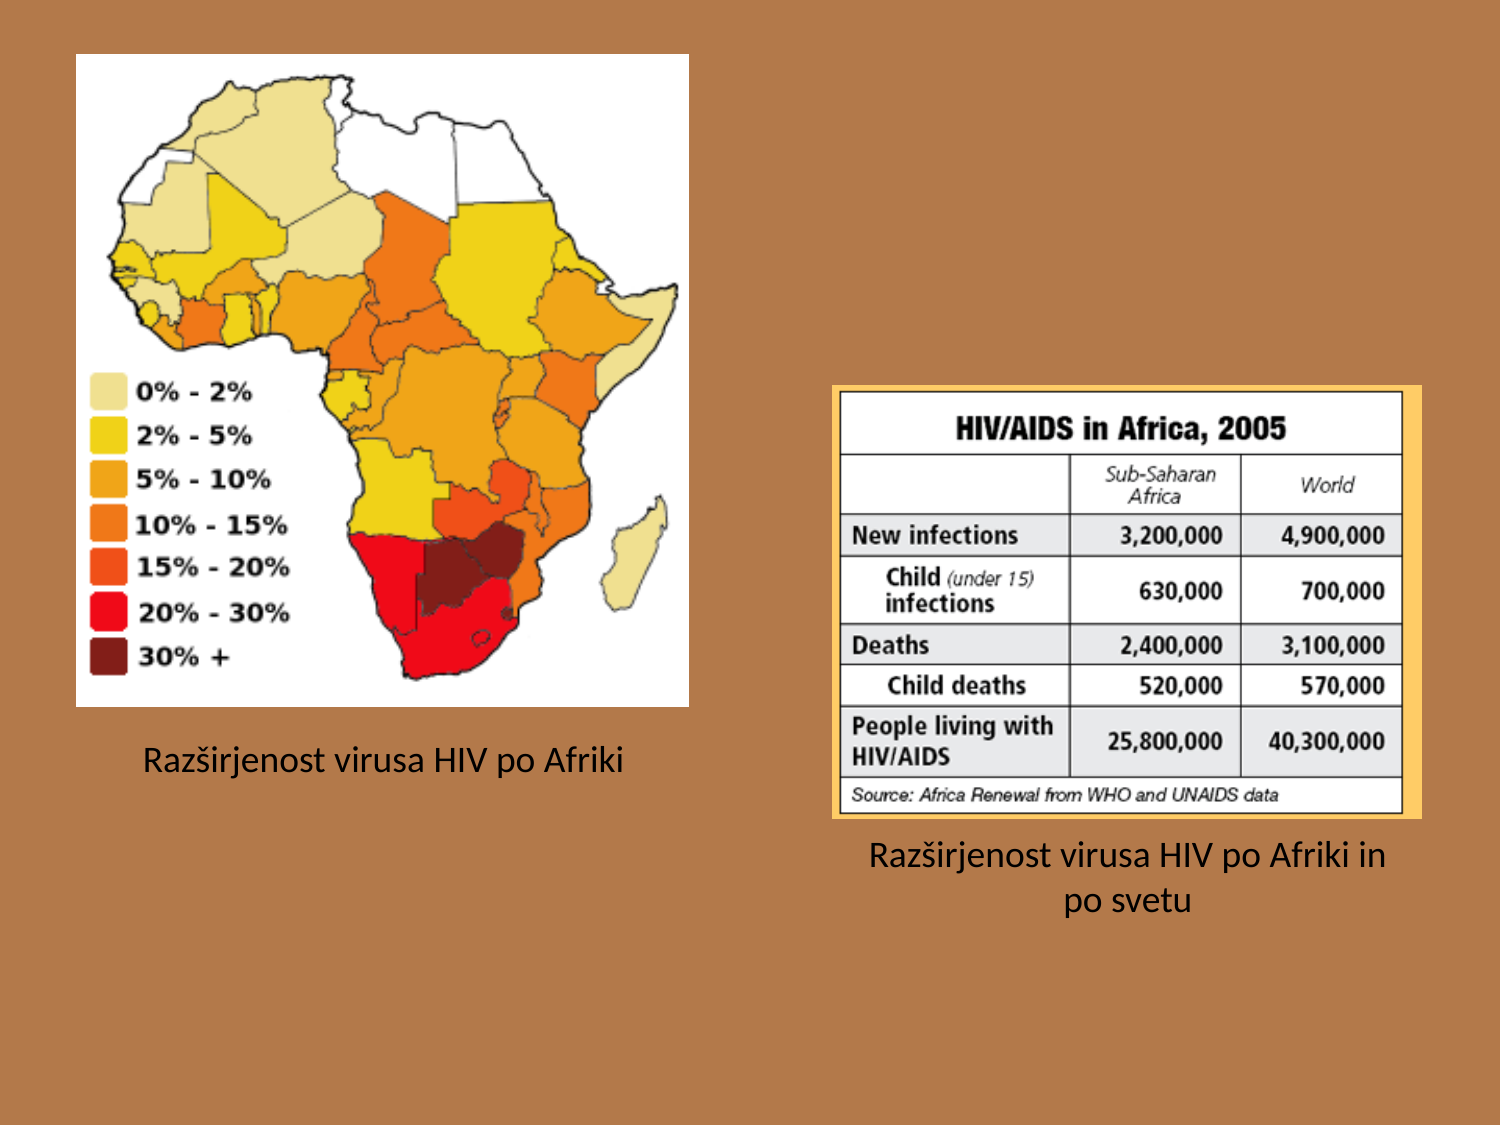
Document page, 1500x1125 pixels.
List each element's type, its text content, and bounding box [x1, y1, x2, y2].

text_box Razširjenost virusa HIV po Afriki [76, 727, 691, 788]
text_box Razširjenost virusa HIV po Afriki in po svetu [844, 822, 1412, 928]
picture [832, 385, 1422, 819]
picture [76, 54, 689, 707]
